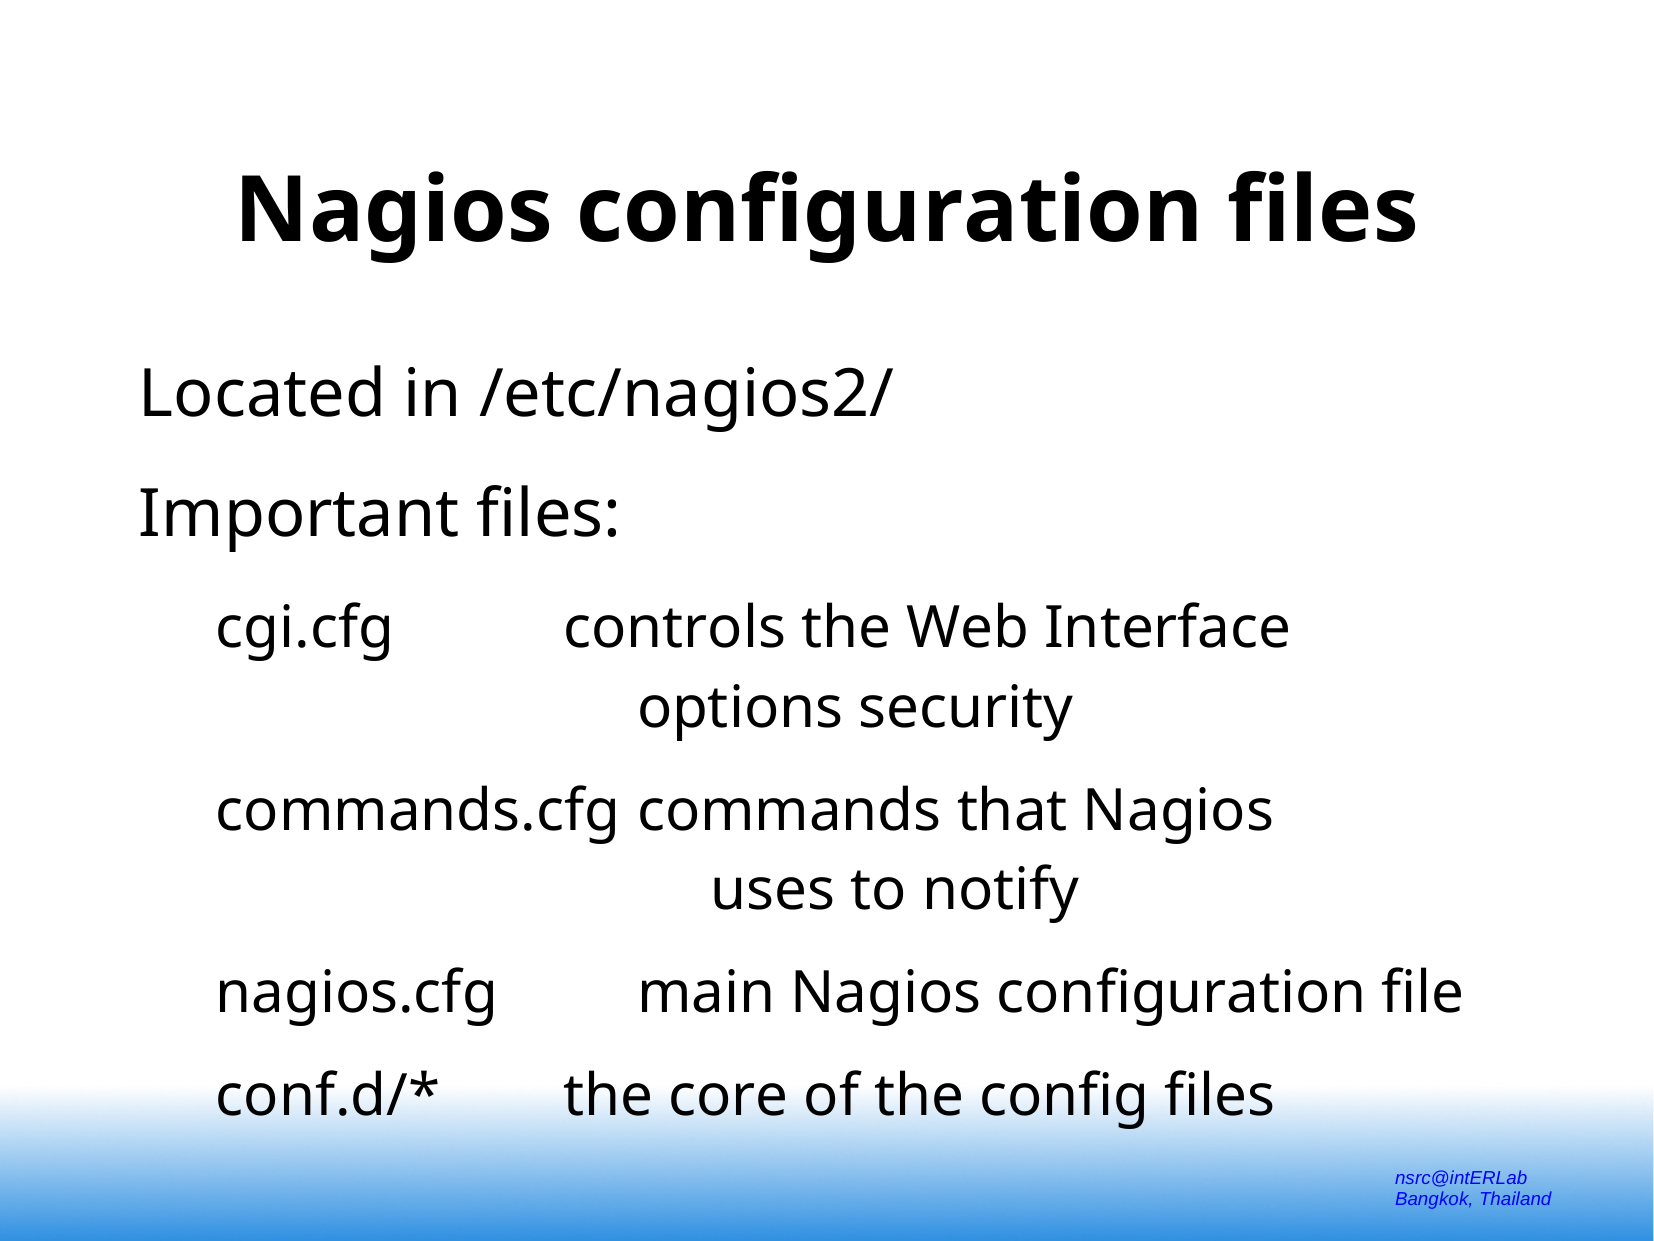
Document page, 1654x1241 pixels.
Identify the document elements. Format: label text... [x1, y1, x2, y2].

title Nagios configuration files [121, 102, 1534, 310]
picture [0, 1083, 1654, 1241]
list Located in /etc/nagios2/ Important files: cgi.cfg controls the Web Interface options security commands.cfg commands that Nagios uses to notify nagios.cfg main Nagios configuration file conf.d/* the core of the config files [121, 344, 1534, 1126]
